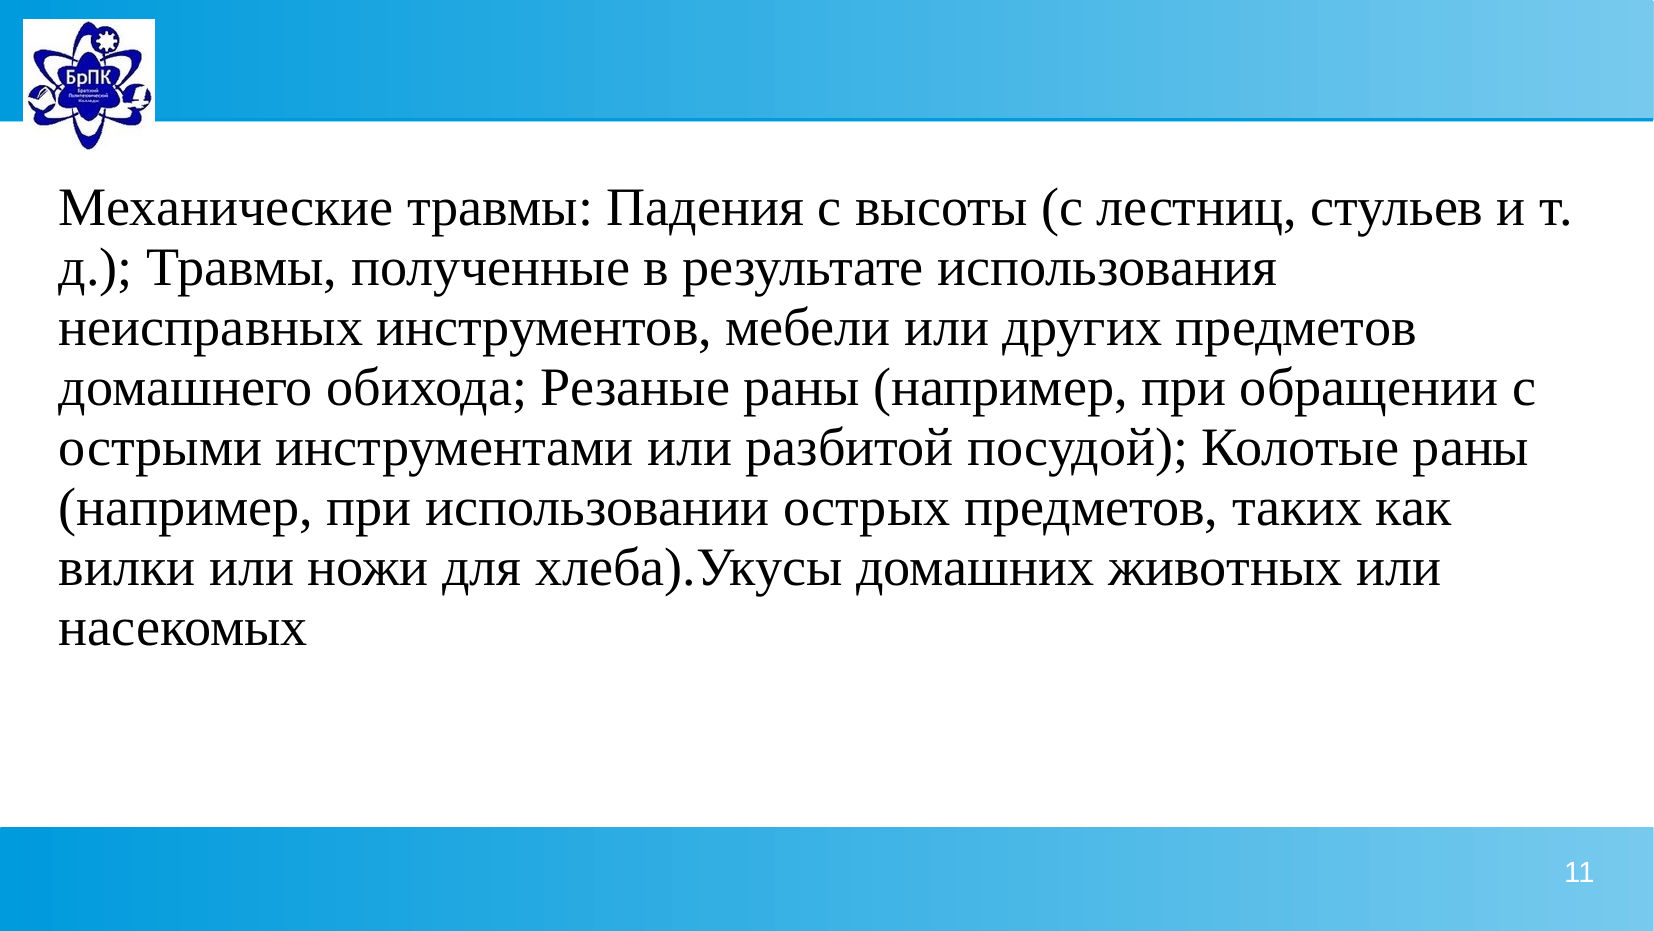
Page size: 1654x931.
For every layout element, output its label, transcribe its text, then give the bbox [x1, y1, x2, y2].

picture [23, 20, 155, 151]
list Механические травмы: Падения с высоты (с лестниц, стульев и т. д.); Травмы, полученные в результате использования неисправных инструментов, мебели или других предметов домашнего обихода; Резаные раны (например, при обращении с острыми инструментами или разбитой посудой); Колотые раны (например, при использовании острых предметов, таких как вилки или ножи для хлеба).Укусы домашних животных или насекомых [59, 177, 1595, 768]
